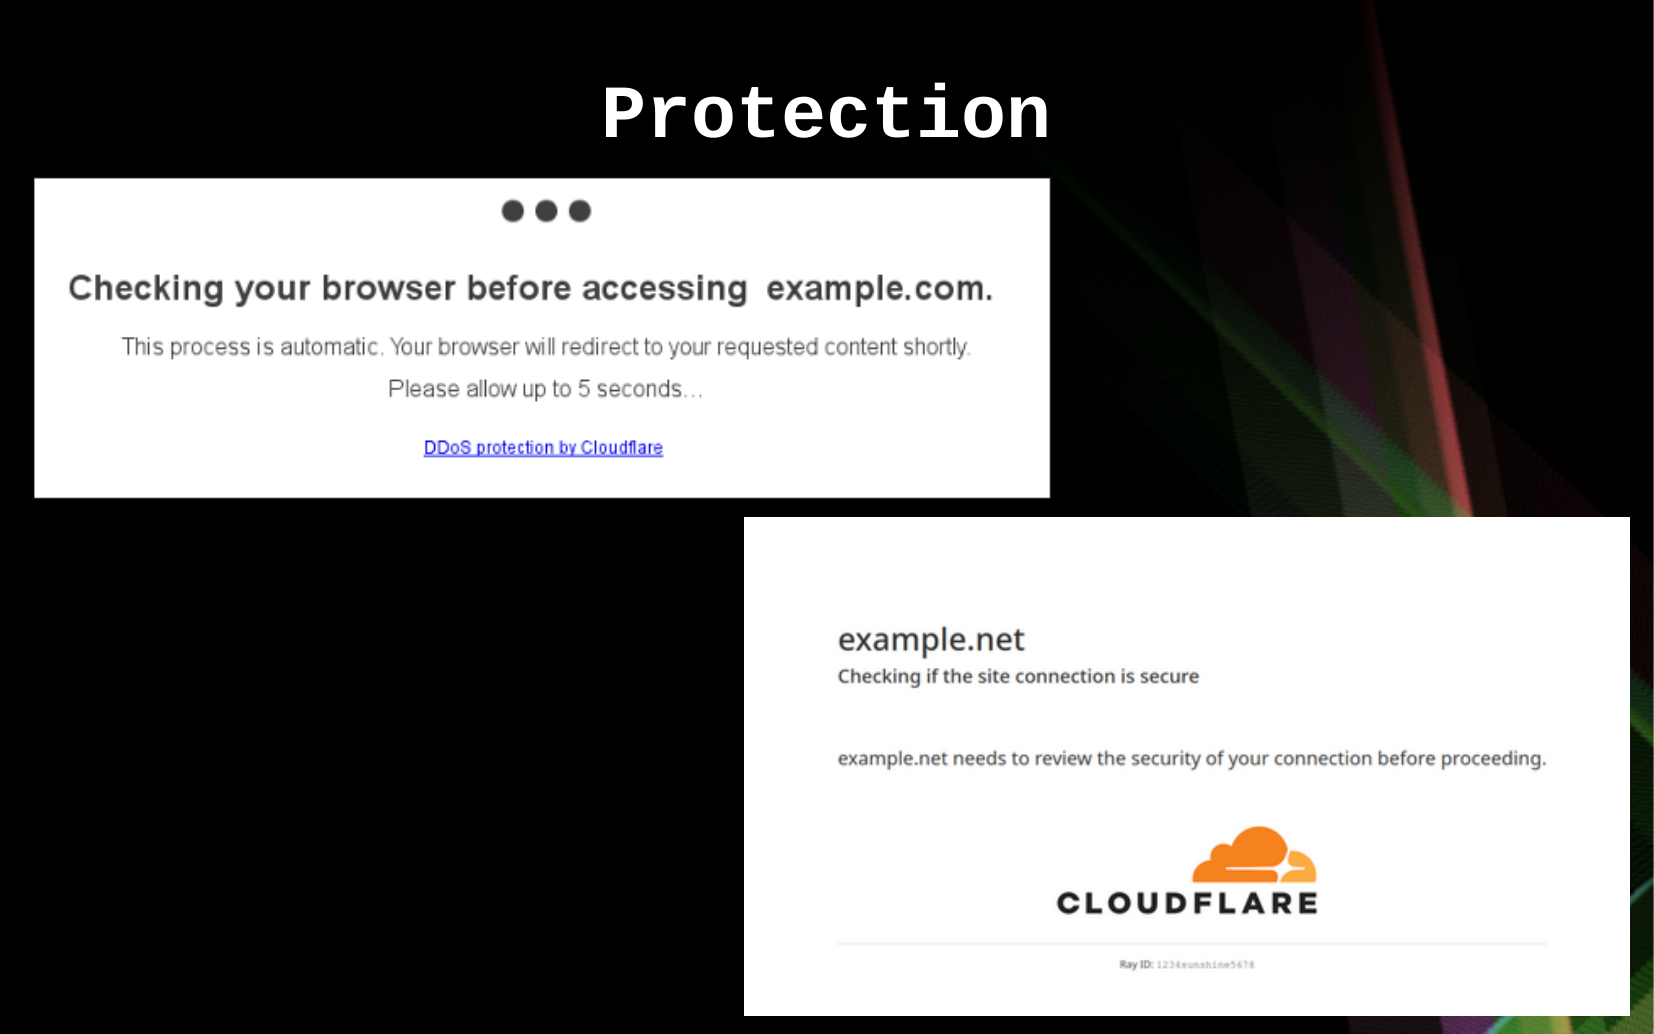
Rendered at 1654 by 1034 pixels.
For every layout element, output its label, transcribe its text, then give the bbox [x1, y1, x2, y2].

subtitle Protection [82, 75, 1571, 926]
picture [0, 0, 1654, 1034]
